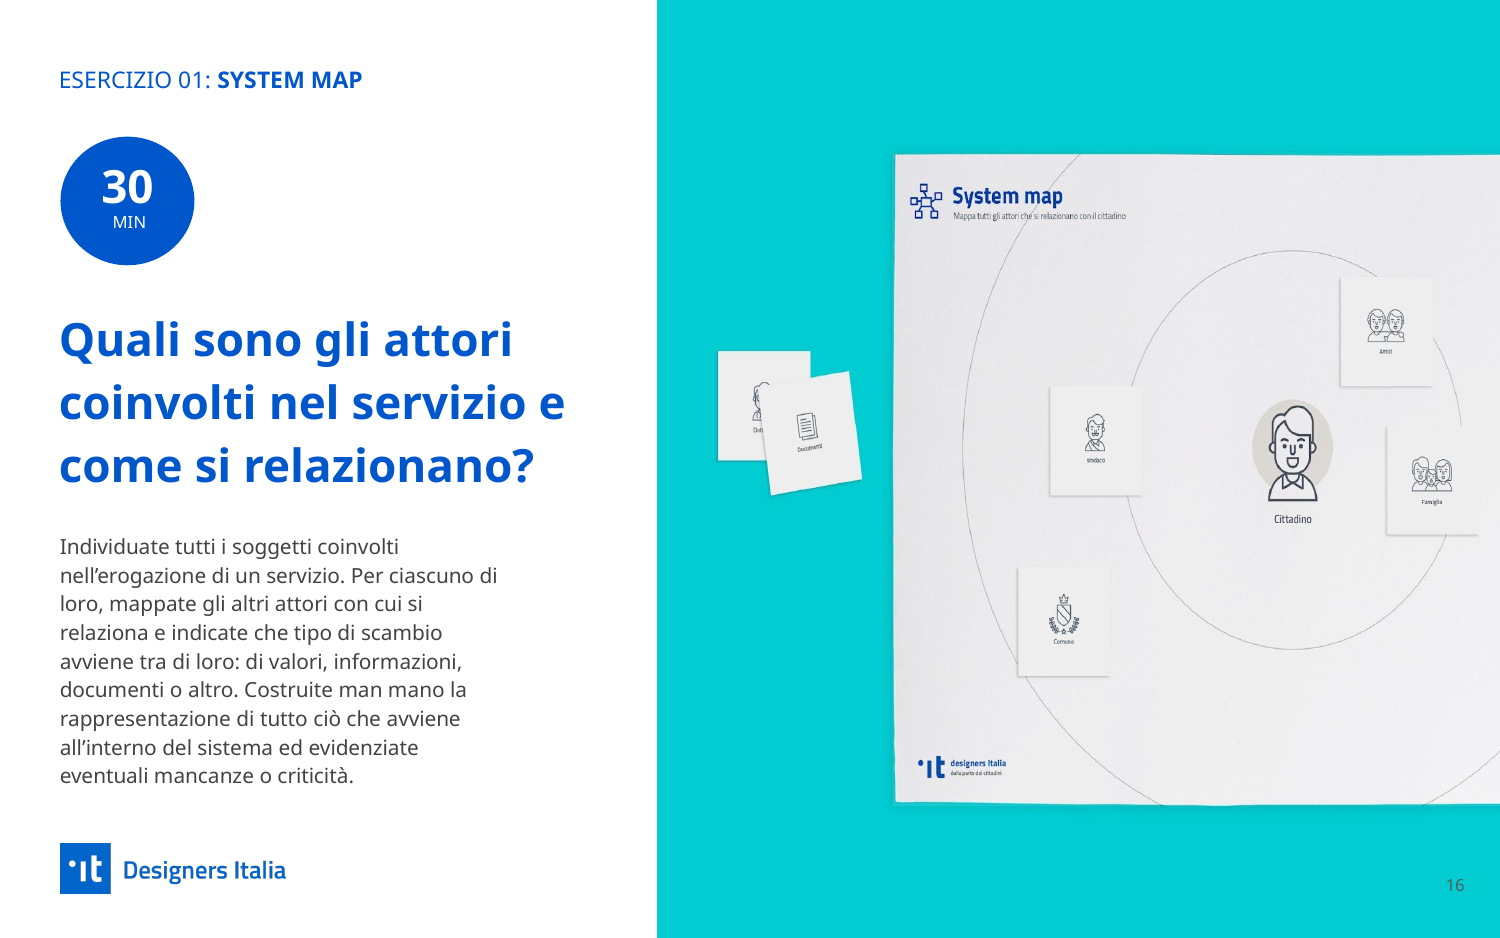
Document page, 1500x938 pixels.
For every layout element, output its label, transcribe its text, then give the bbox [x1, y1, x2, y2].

text_box 30 [82, 147, 173, 196]
text_box Quali sono gli attori coinvolti nel servizio e come si relazionano? [43, 287, 598, 667]
text_box MIN [93, 196, 165, 241]
slide_number <number> [1389, 849, 1480, 922]
text_box 30 [136, 175, 145, 196]
text_box Individuate tutti i soggetti coinvolti nell’erogazione di un servizio. Per ciascuno di loro, mappate gli altri attori con cui si relaziona e indicate che tipo di scambio avviene tra di loro: di valori, informazioni, documenti o altro. Costruite man mano la rappresentazione di tutto ciò che avviene all’interno del sistema ed evidenziate eventuali mancanze o criticità. [44, 514, 521, 721]
text_box [60, 153, 195, 266]
text_box ESERCIZIO 01: SYSTEM MAP [43, 50, 396, 140]
text_box [91, 136, 164, 147]
picture [657, 0, 1500, 938]
picture [60, 843, 299, 894]
